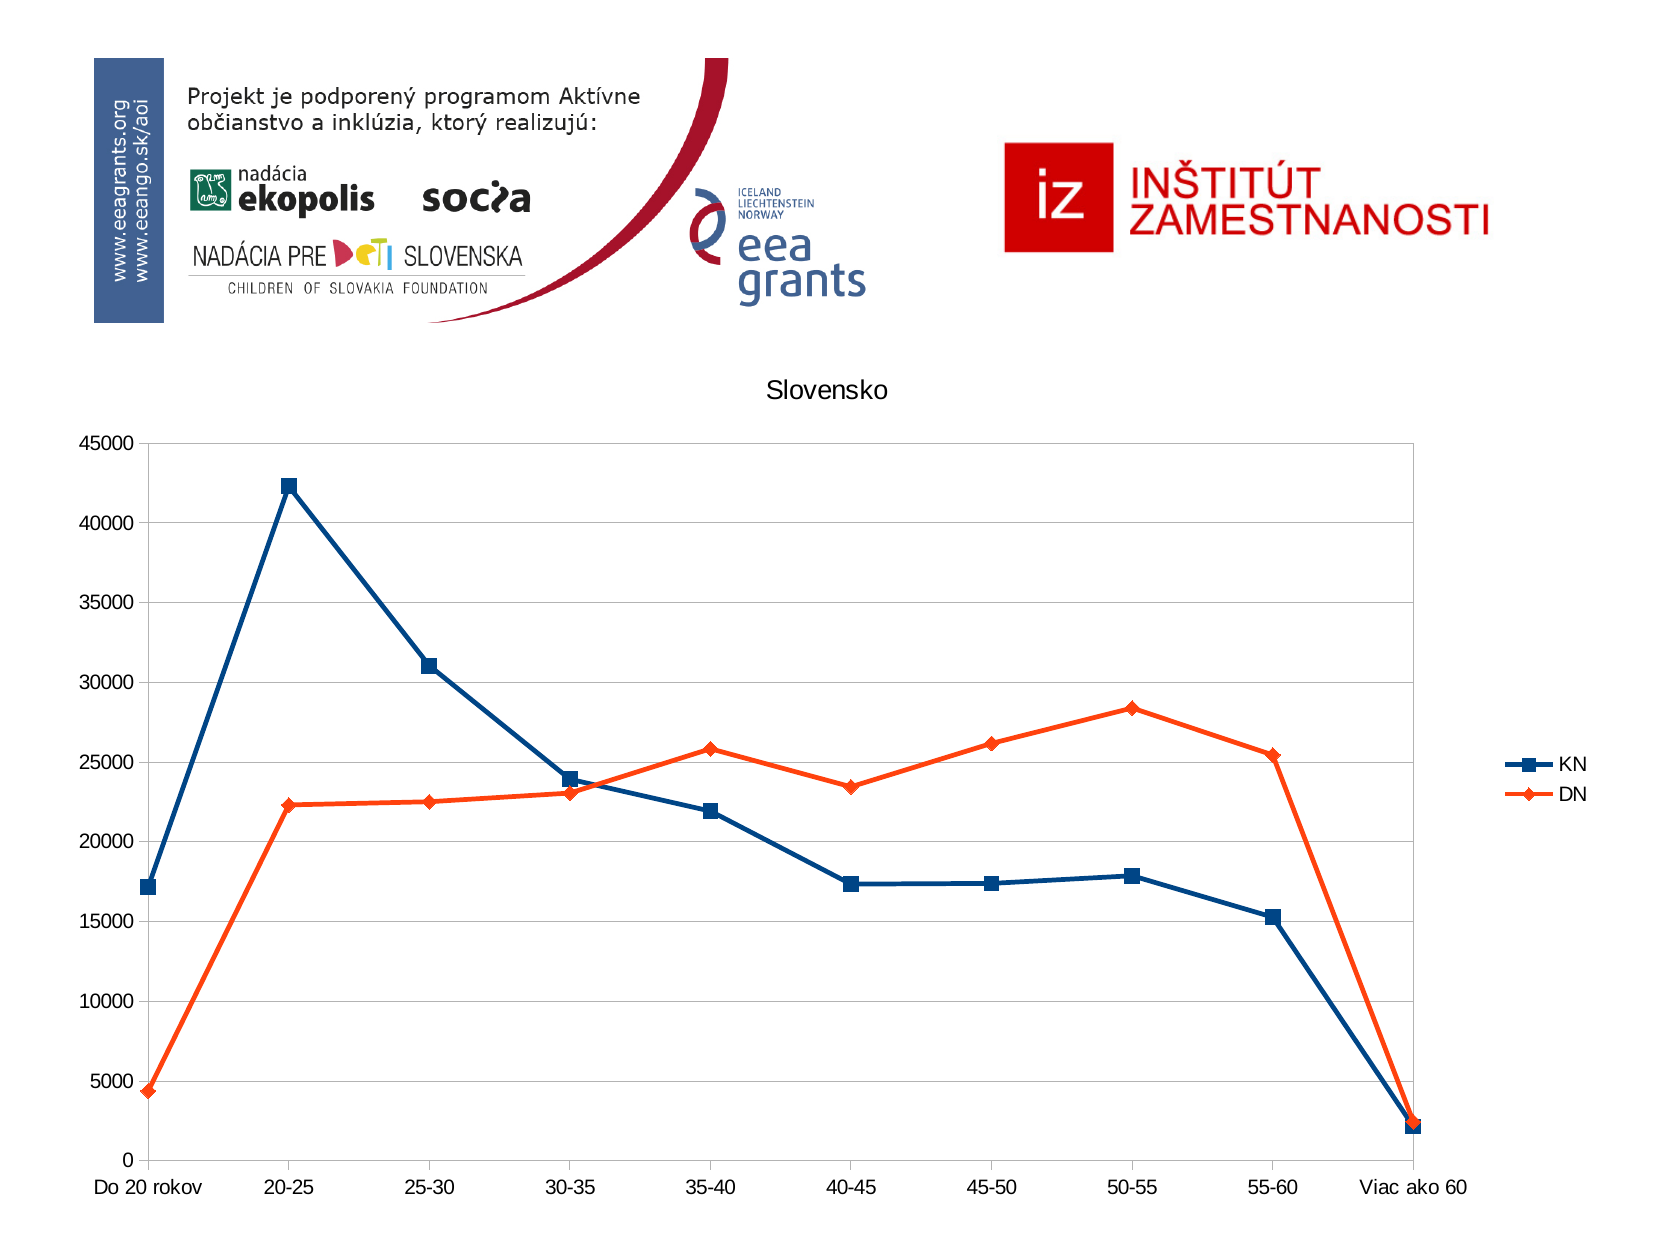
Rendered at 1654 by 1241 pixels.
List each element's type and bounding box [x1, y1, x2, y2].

picture [944, 47, 1548, 342]
picture [94, 58, 887, 324]
chart [47, 342, 1606, 1217]
